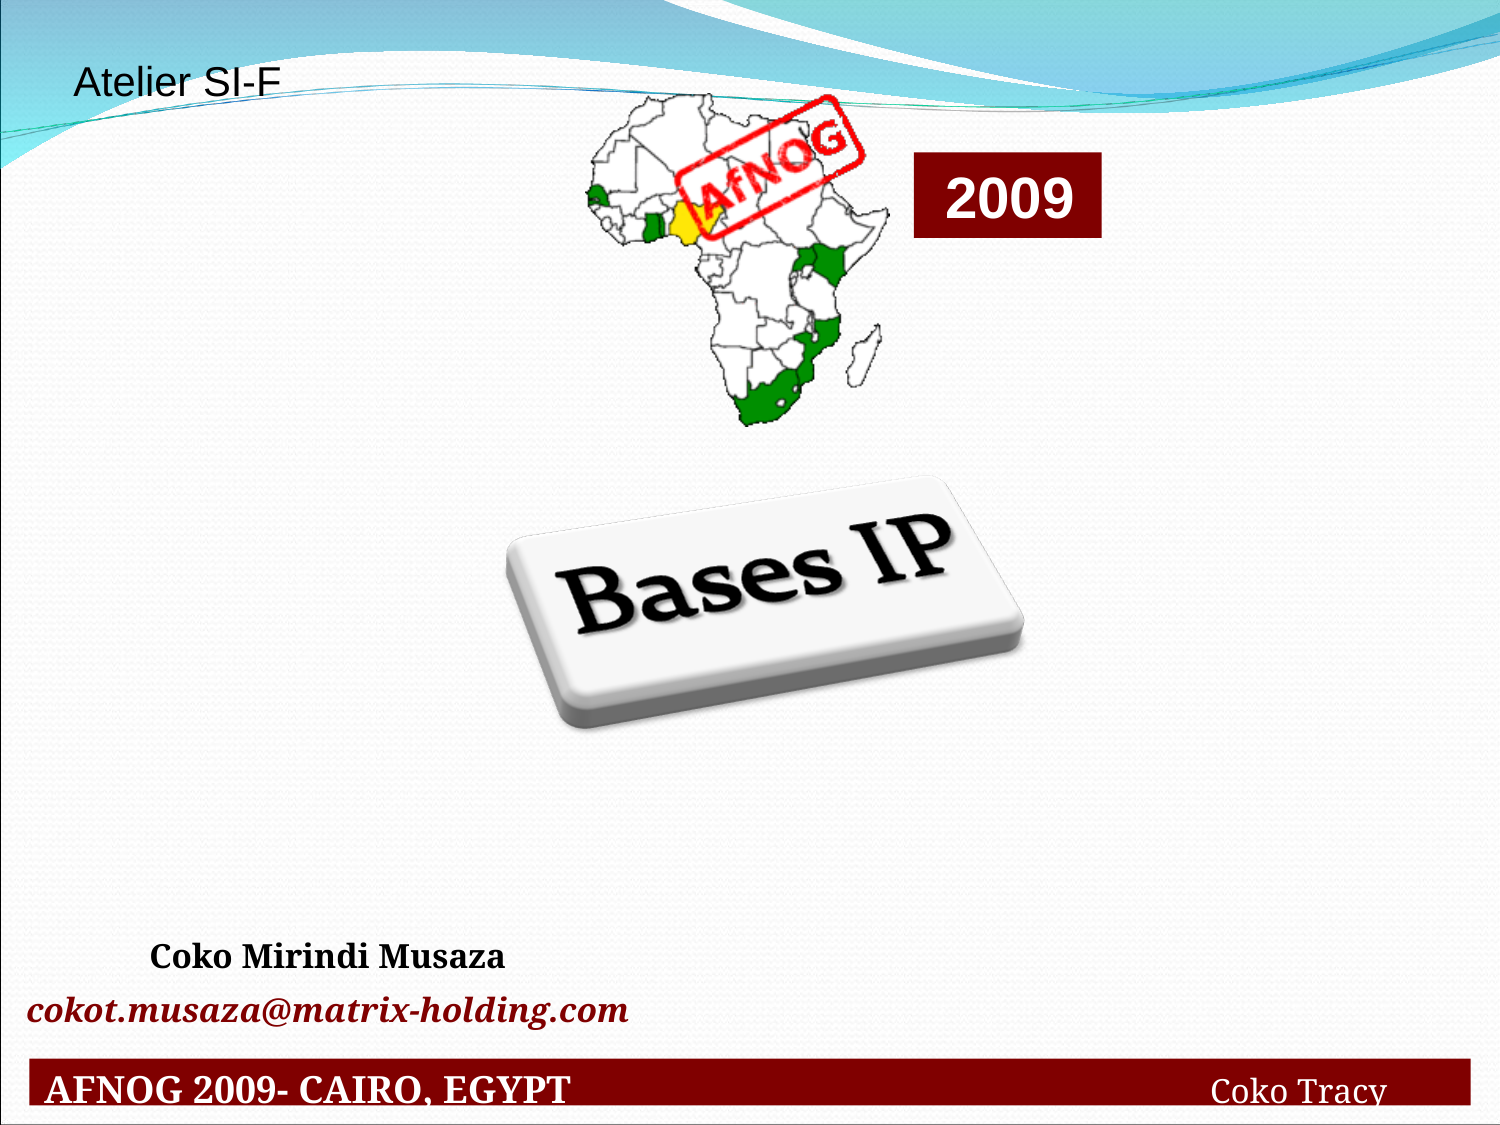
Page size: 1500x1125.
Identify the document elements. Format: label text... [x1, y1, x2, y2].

picture [0, 0, 1500, 1125]
text_box Atelier SI-F [58, 46, 364, 113]
text_box Coko Mirindi Musaza cokot.musaza@matrix-holding.com [0, 925, 657, 1078]
text_box 2009 [913, 152, 1102, 238]
text_box AFNOG 2009- CAIRO, EGYPT Coko Tracy [29, 1058, 1471, 1106]
